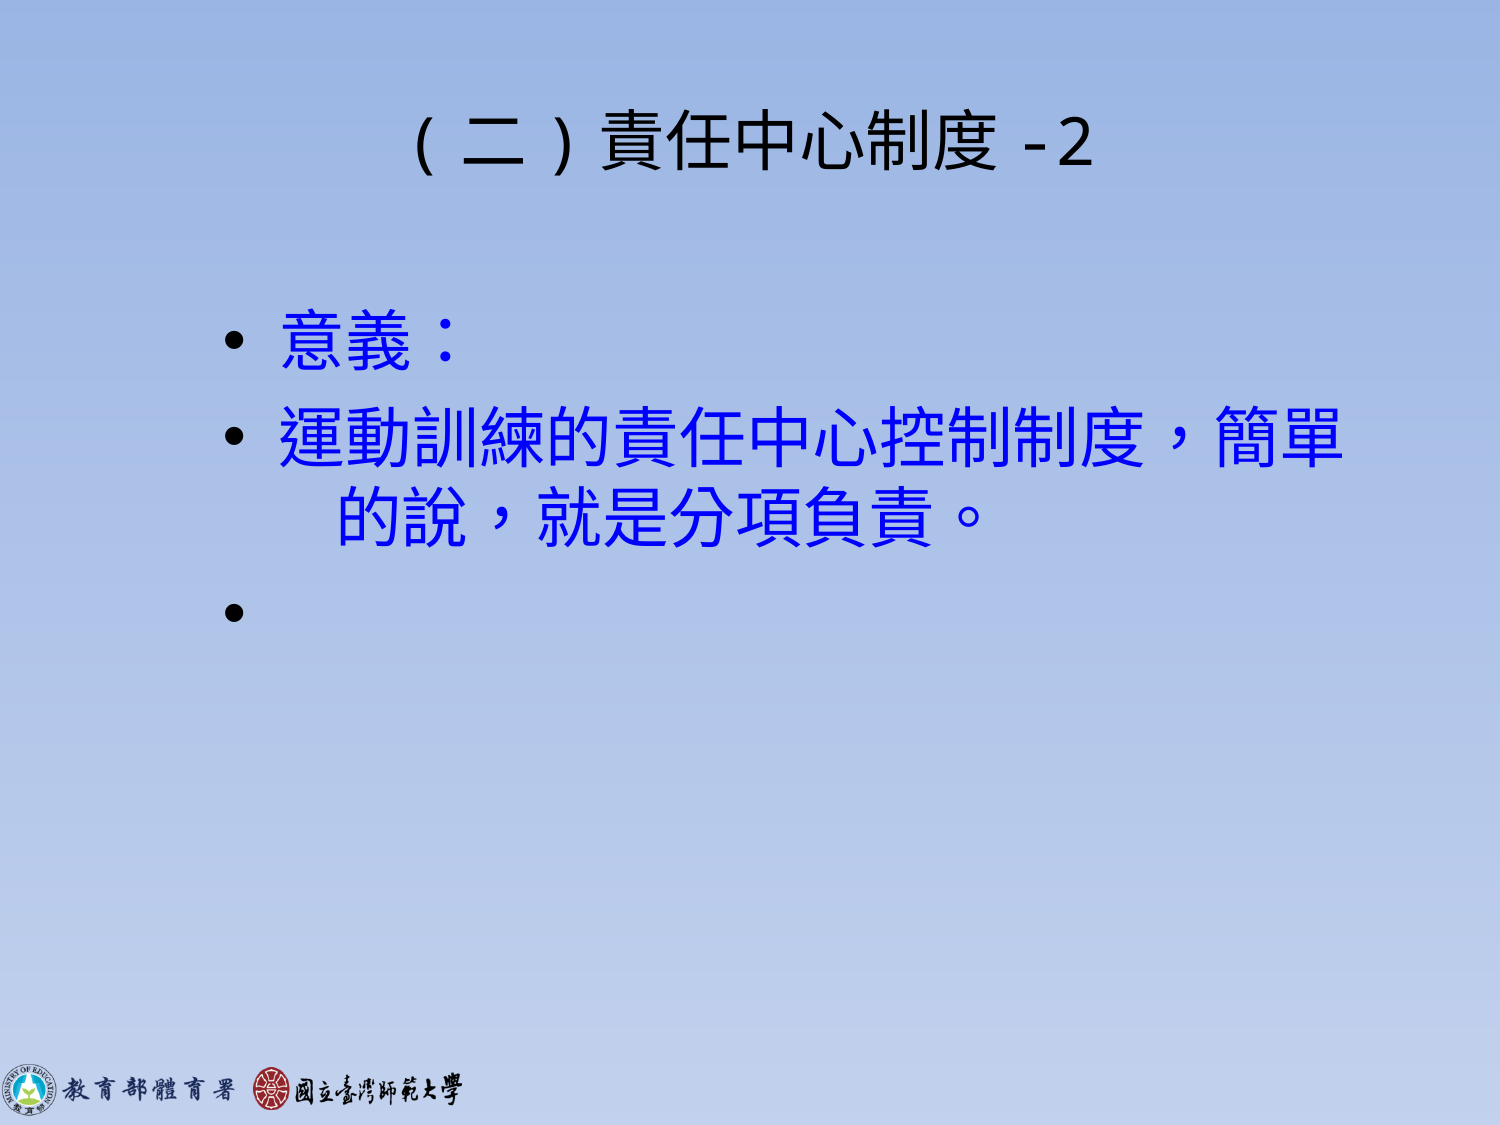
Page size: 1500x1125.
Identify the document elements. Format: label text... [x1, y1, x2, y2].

list 意義： 運動訓練的責任中心控制制度，簡單的說，就是分項負責。 [207, 291, 1387, 942]
title (二)責任中心制度-2 [75, 45, 1426, 233]
